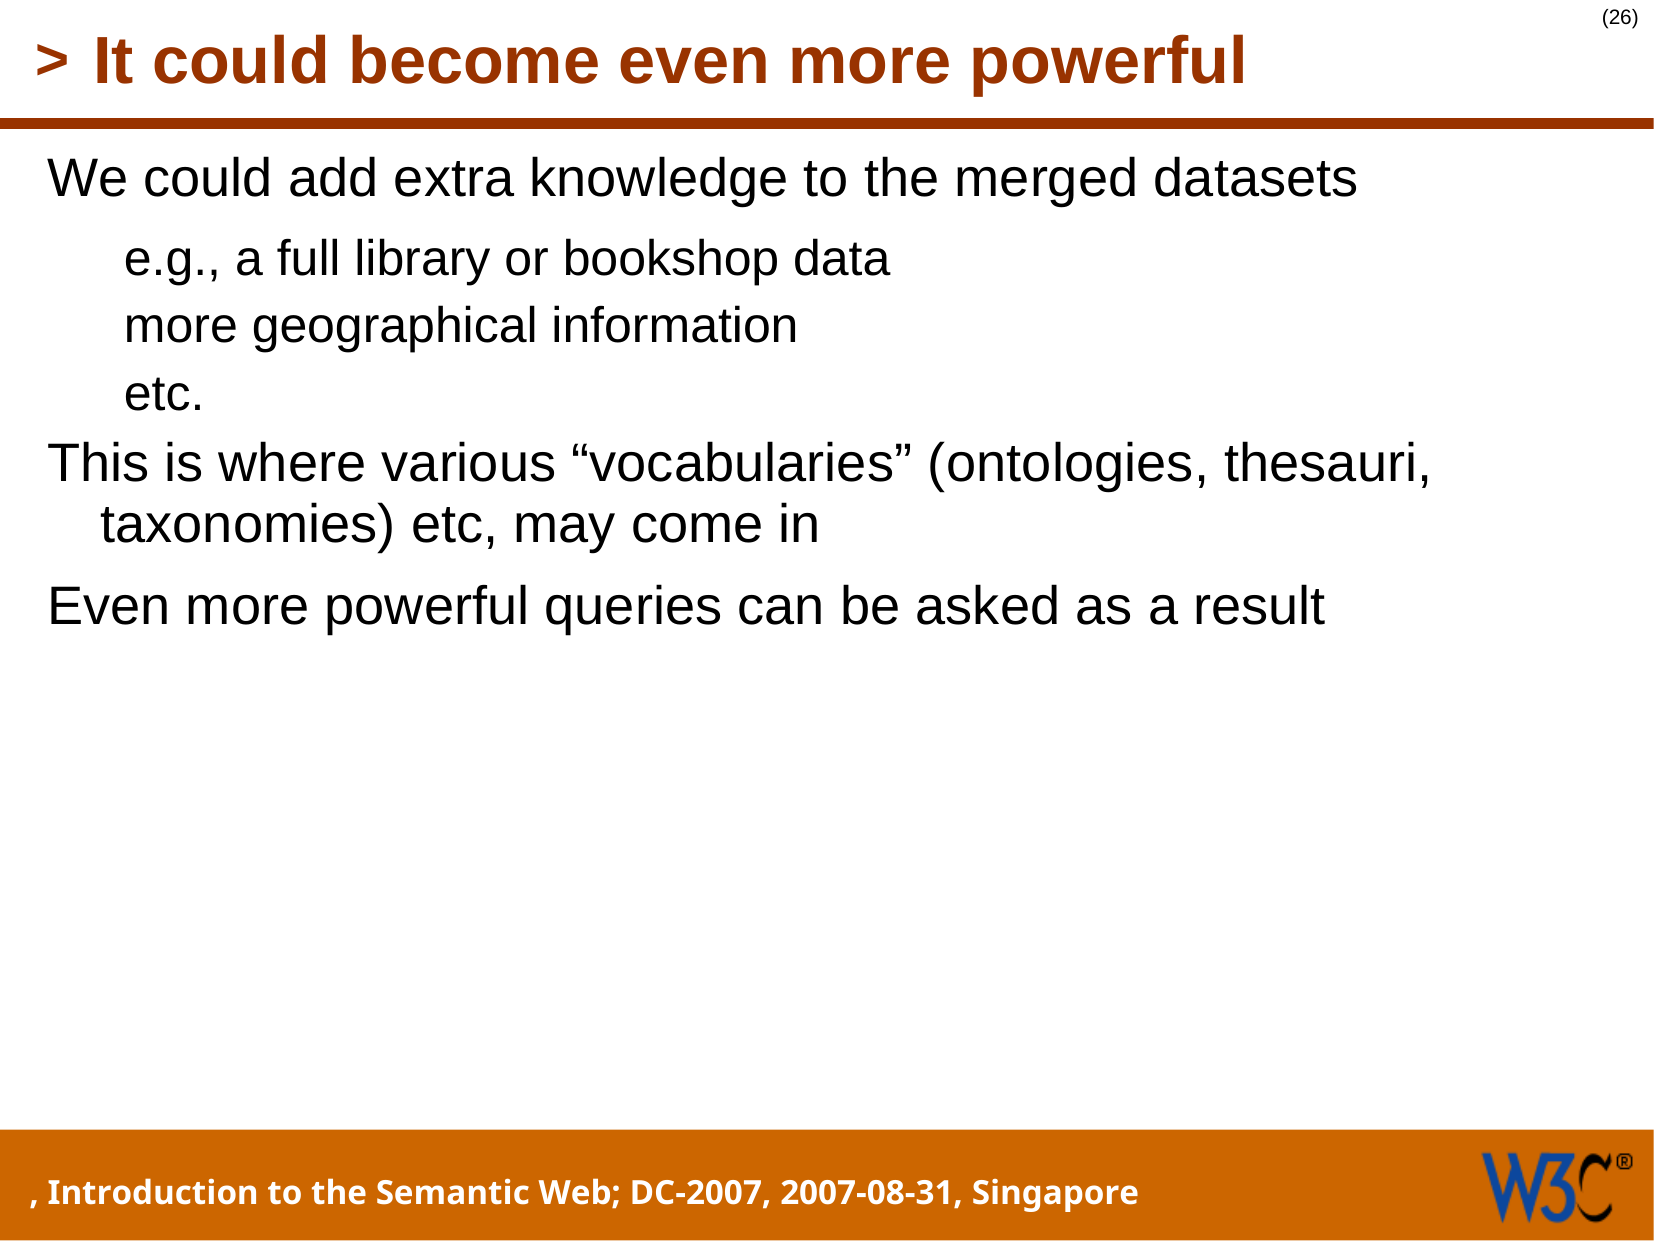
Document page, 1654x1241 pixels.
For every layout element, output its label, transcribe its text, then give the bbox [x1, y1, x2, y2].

picture [1477, 1149, 1639, 1228]
title It could become even more powerful [93, 7, 1493, 111]
list We could add extra knowledge to the merged datasets e.g., a full library or bookshop data more geographical information etc. This is where various “vocabularies” (ontologies, thesauri, taxonomies) etc, may come in Even more powerful queries can be asked as a result [29, 147, 1566, 1119]
